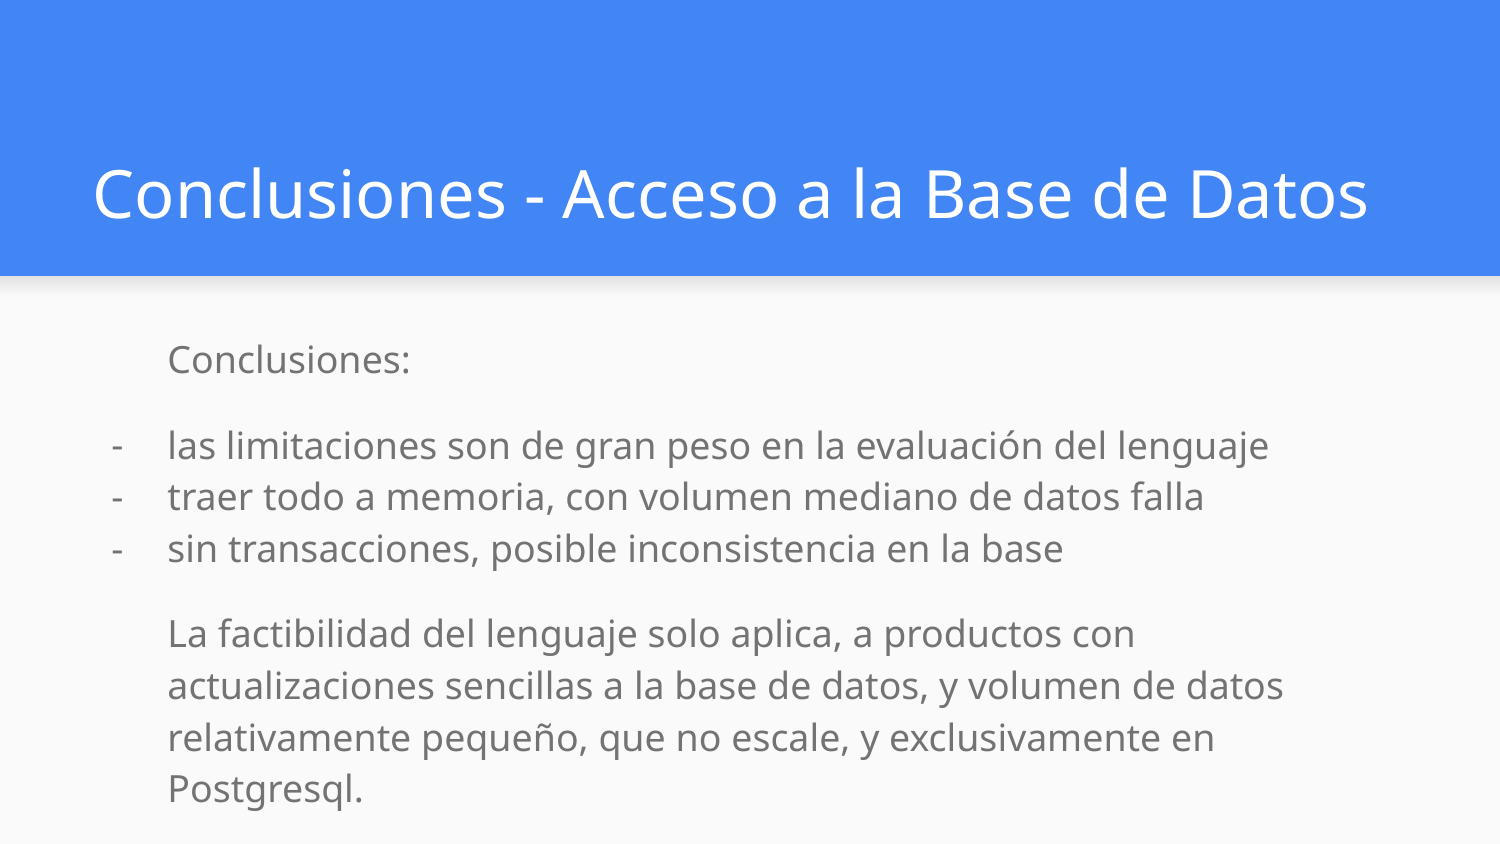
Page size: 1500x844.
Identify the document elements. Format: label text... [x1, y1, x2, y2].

list Conclusiones: las limitaciones son de gran peso en la evaluación del lenguaje traer todo a memoria, con volumen mediano de datos falla sin transacciones, posible inconsistencia en la base La factibilidad del lenguaje solo aplica, a productos con actualizaciones sencillas a la base de datos, y volumen de datos relativamente pequeño, que no escale, y exclusivamente en Postgresql. [77, 314, 1427, 760]
title Conclusiones - Acceso a la Base de Datos [77, 121, 1427, 248]
